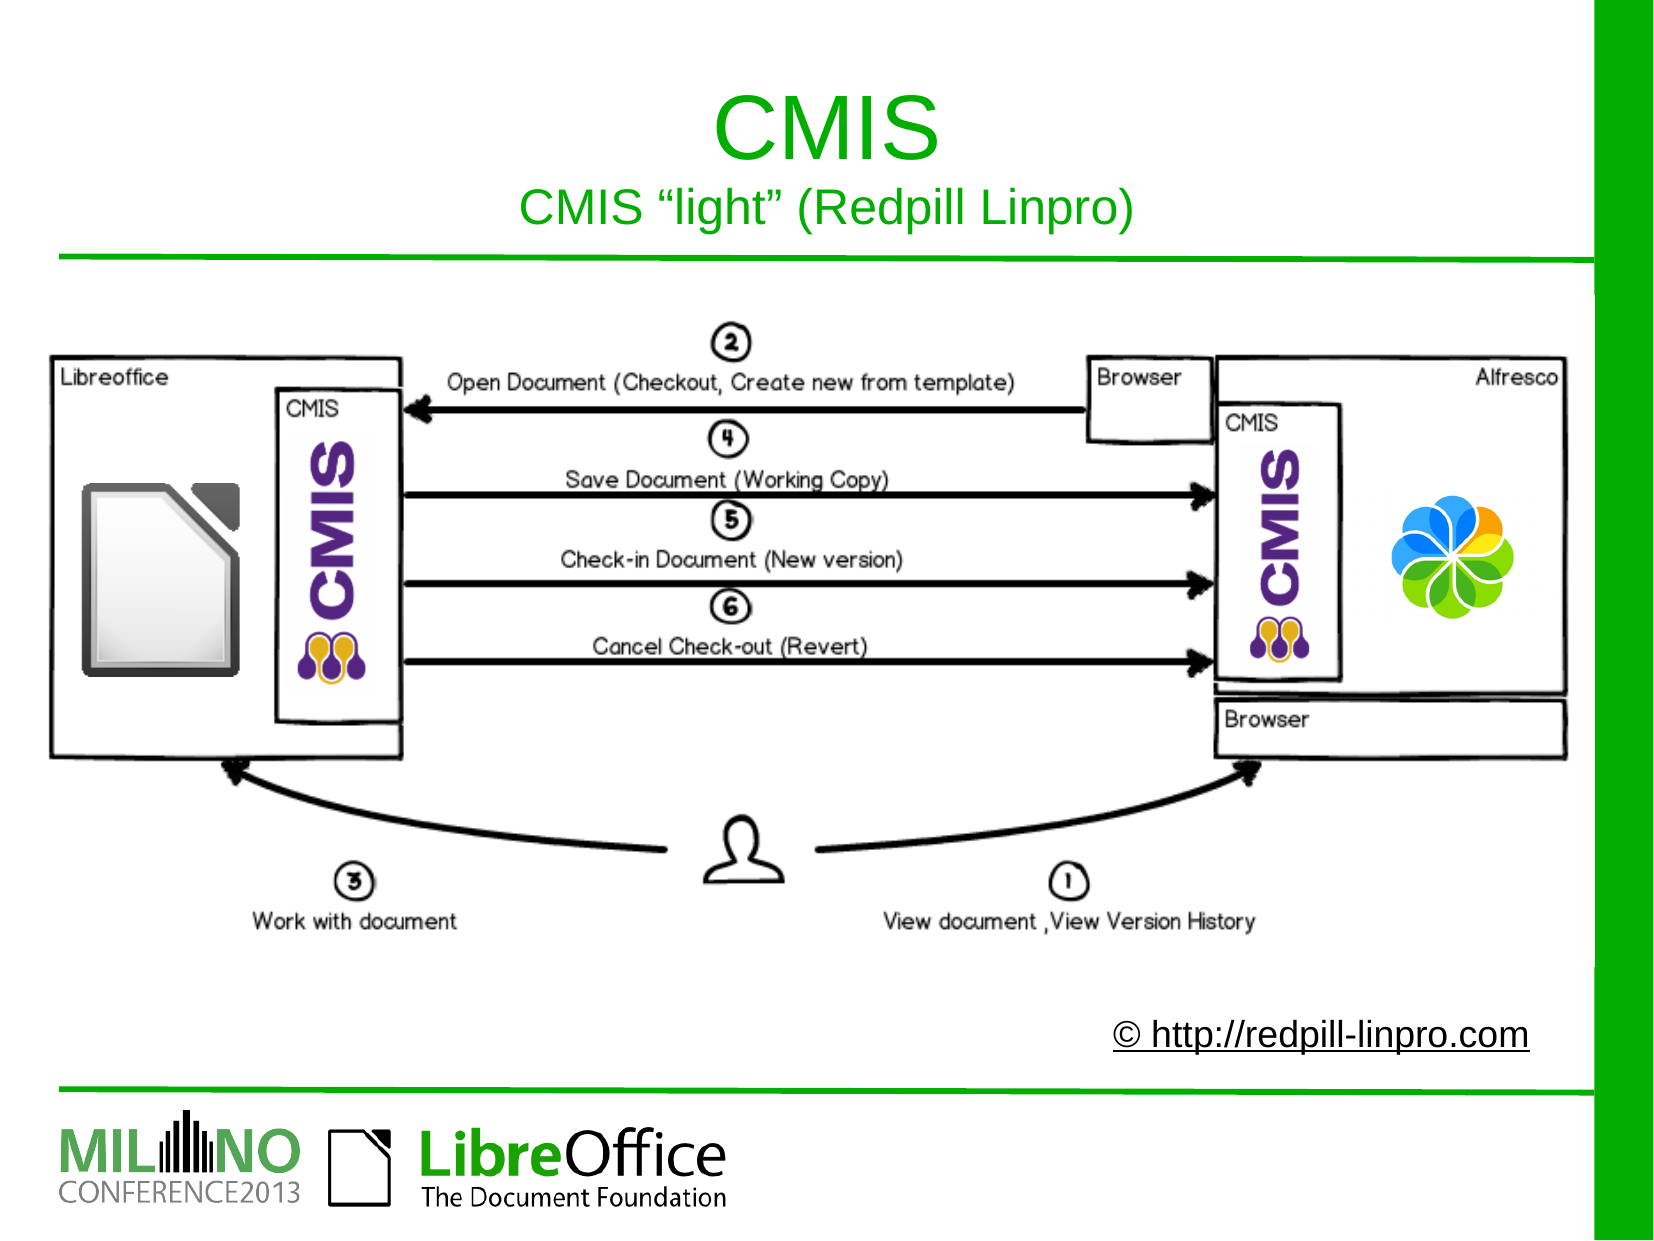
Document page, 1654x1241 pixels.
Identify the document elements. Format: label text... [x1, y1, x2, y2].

picture [59, 1093, 756, 1241]
text_box © http://redpill-linpro.com [1098, 1006, 1548, 1063]
picture [23, 295, 1595, 967]
text_box CMIS CMIS “light” (Redpill Linpro) [82, 74, 1572, 237]
